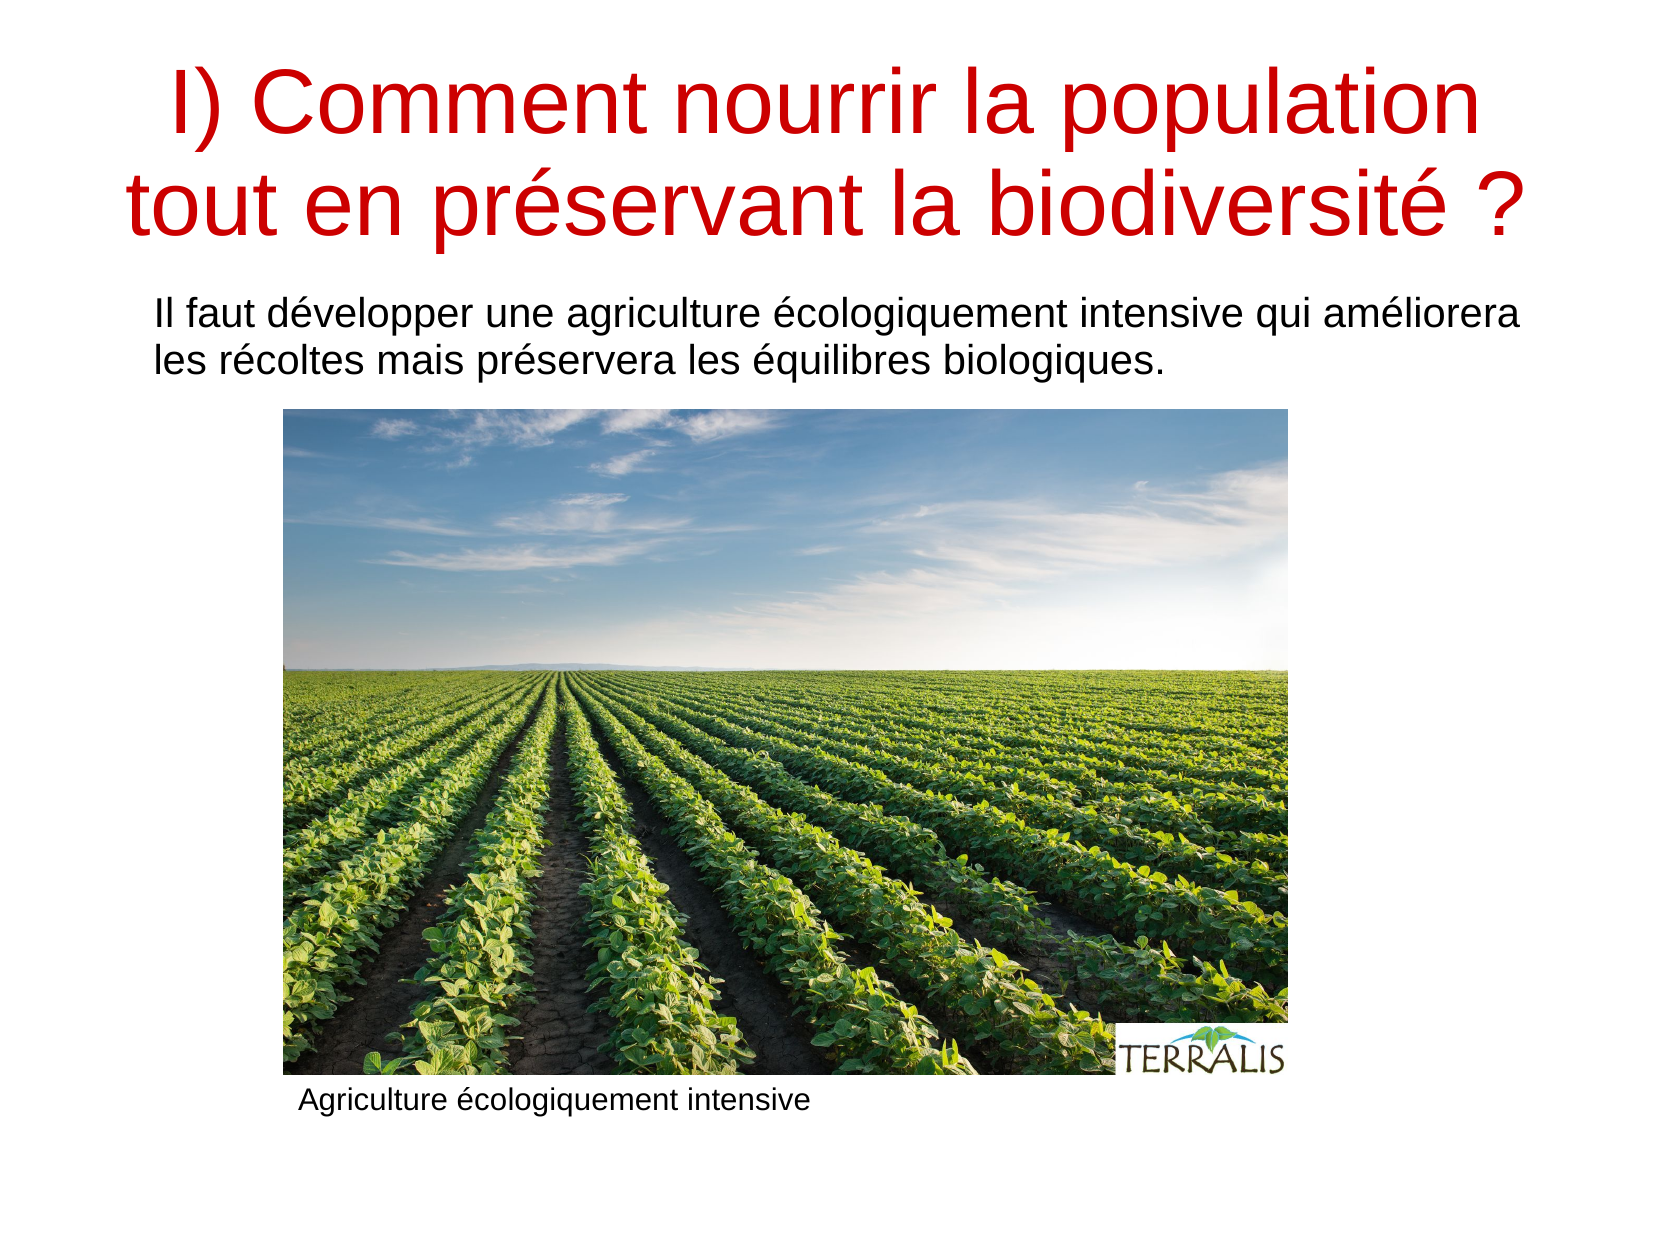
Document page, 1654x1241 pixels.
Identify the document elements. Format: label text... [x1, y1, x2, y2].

title I) Comment nourrir la population tout en préservant la biodiversité ? [82, 49, 1571, 257]
picture [283, 409, 1288, 1074]
list Il faut développer une agriculture écologiquement intensive qui améliorera les récoltes mais préservera les équilibres biologiques. [82, 290, 1571, 1010]
text_box Agriculture écologiquement intensive [283, 1074, 1288, 1125]
